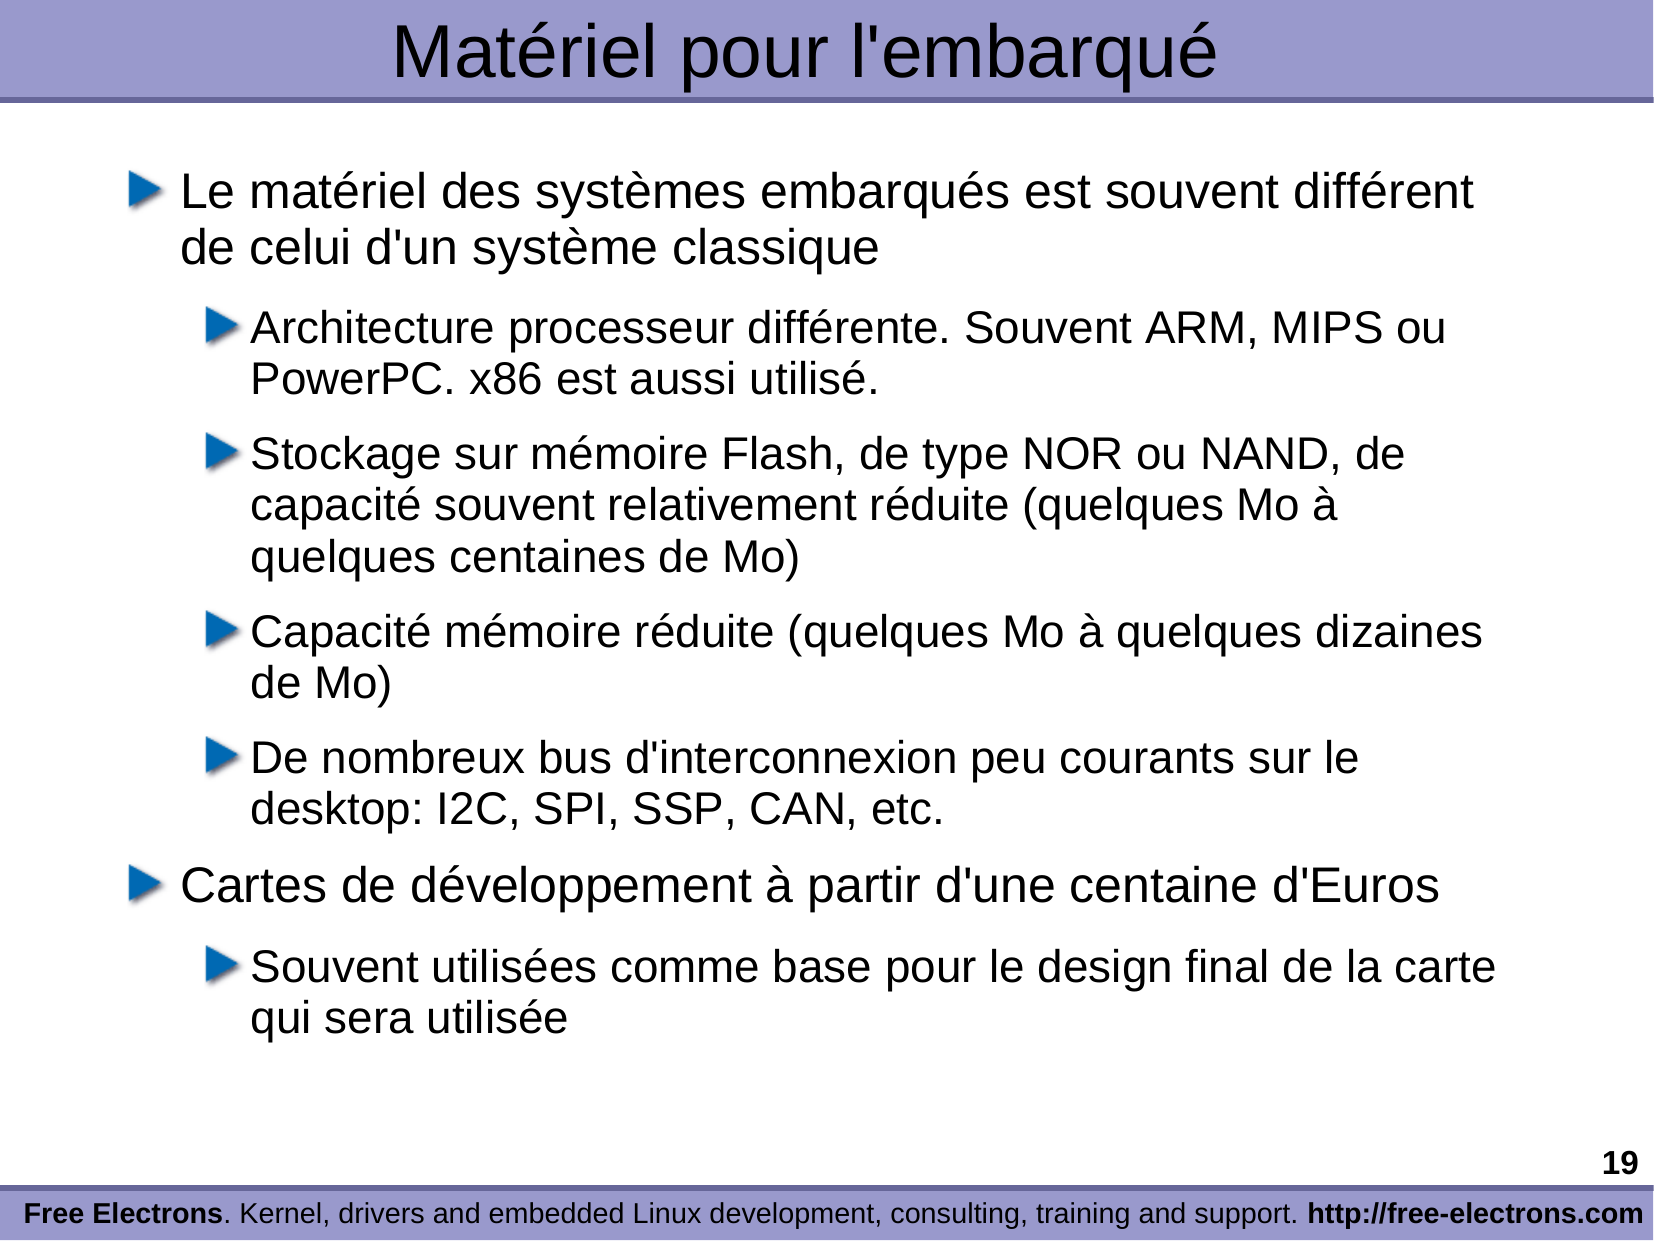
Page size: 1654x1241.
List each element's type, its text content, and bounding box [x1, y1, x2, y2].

title Matériel pour l'embarqué [60, 4, 1551, 98]
list Le matériel des systèmes embarqués est souvent différent de celui d'un système classique Architecture processeur différente. Souvent ARM, MIPS ou PowerPC. x86 est aussi utilisé. Stockage sur mémoire Flash, de type NOR ou NAND, de capacité souvent relativement réduite (quelques Mo à quelques centaines de Mo) Capacité mémoire réduite (quelques Mo à quelques dizaines de Mo) De nombreux bus d'interconnexion peu courants sur le desktop: I2C, SPI, SSP, CAN, etc. Cartes de développement à partir d'une centaine d'Euros Souvent utilisées comme base pour le design final de la carte qui sera utilisée [109, 163, 1515, 1126]
